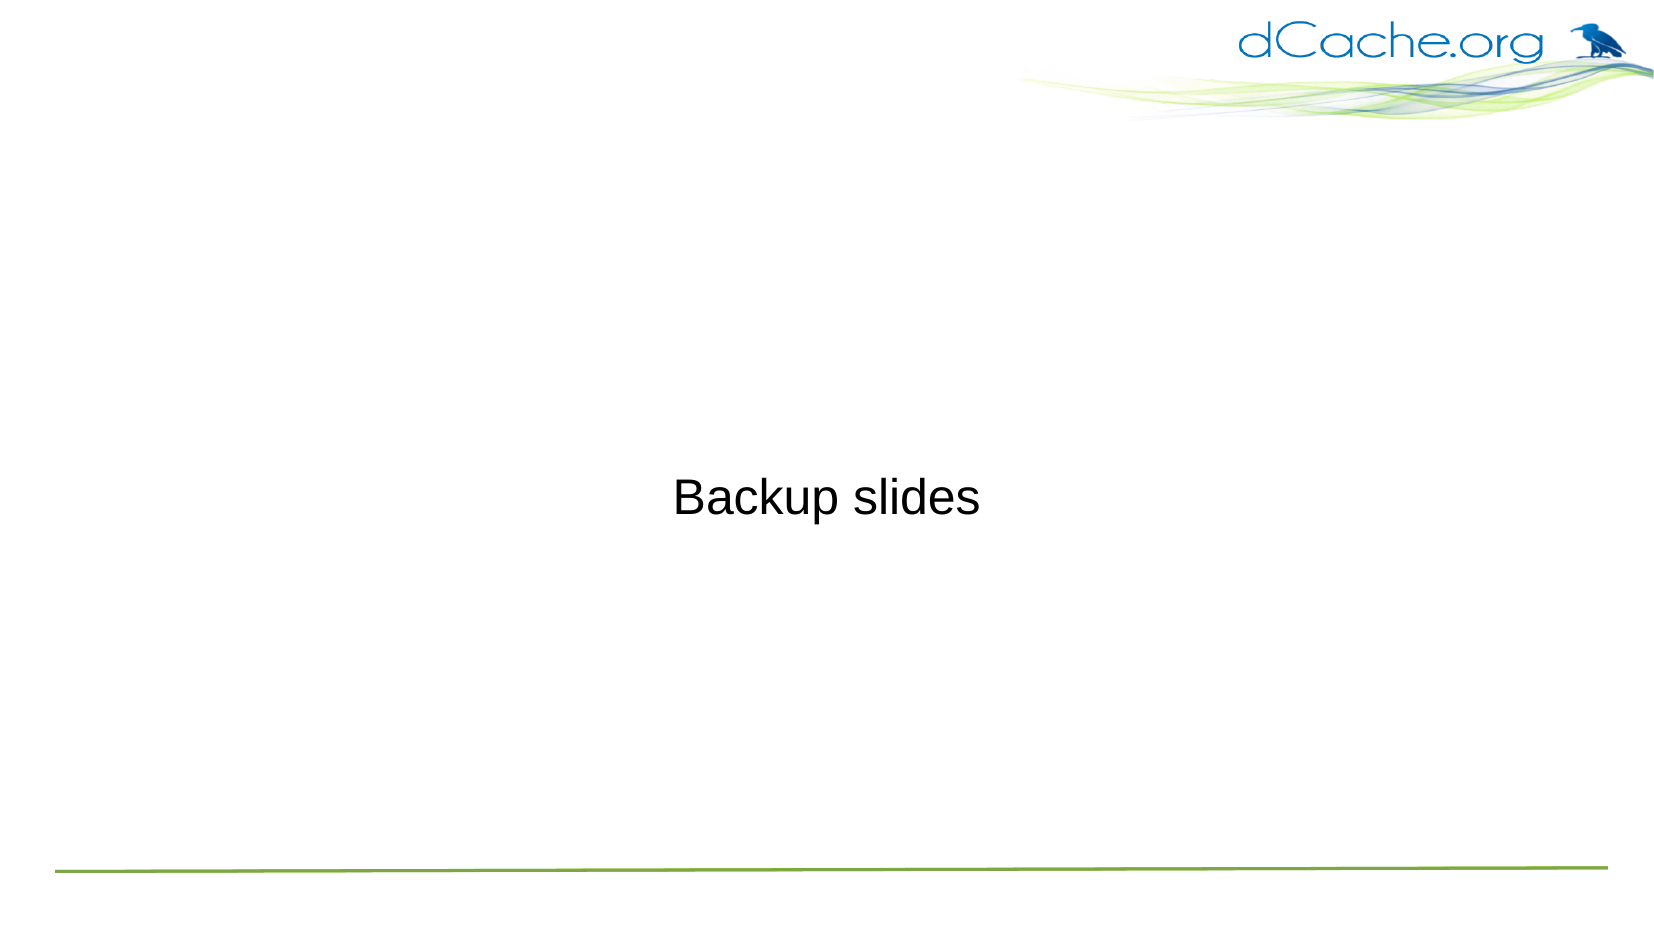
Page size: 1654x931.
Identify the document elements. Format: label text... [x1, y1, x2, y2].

picture [956, 12, 1654, 127]
subtitle Backup slides [82, 227, 1571, 767]
